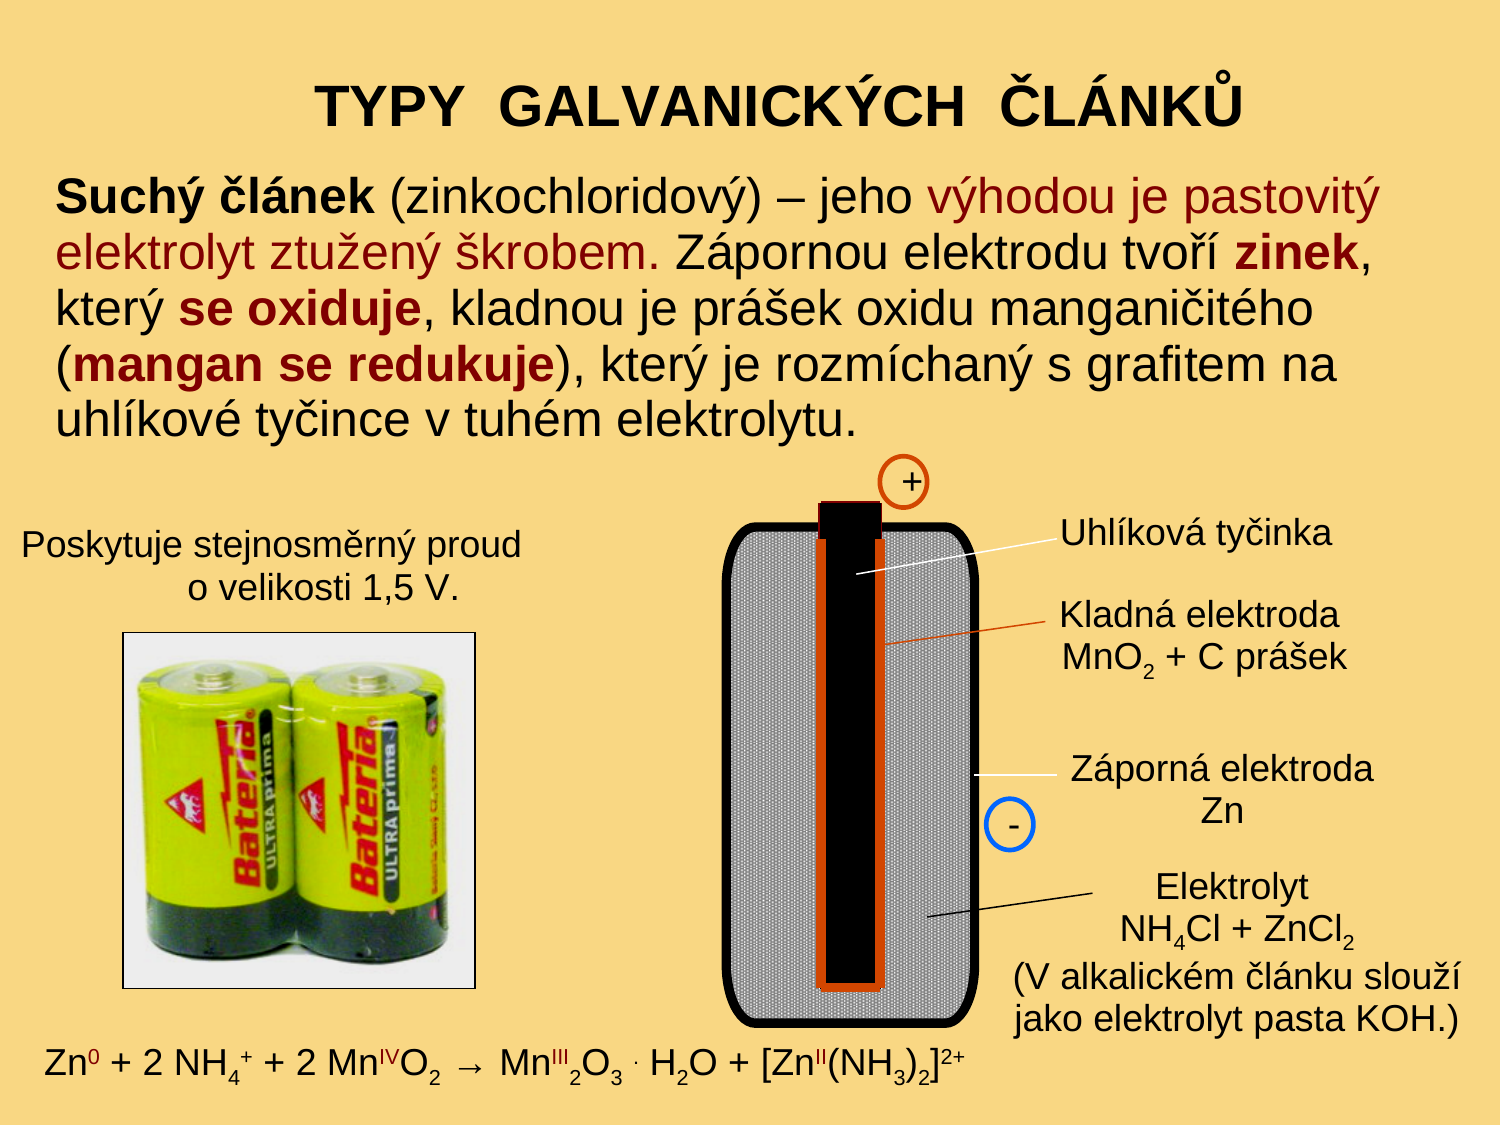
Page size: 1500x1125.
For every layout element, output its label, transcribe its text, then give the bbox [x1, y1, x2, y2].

text_box + [879, 456, 928, 508]
text_box Suchý článek (zinkochloridový) – jeho výhodou je pastovitý elektrolyt ztužený škrobem. Zápornou elektrodu tvoří zinek, který se oxiduje, kladnou je prášek oxidu manganičitého (mangan se redukuje), který je rozmíchaný s grafitem na uhlíkové tyčince v tuhém elektrolytu. [41, 160, 1471, 456]
text_box Uhlíková tyčinka [1045, 503, 1447, 561]
text_box Záporná elektroda Zn [1033, 739, 1412, 839]
text_box [726, 527, 975, 1024]
text_box Elektrolyt NH4Cl + ZnCl2 (V alkalickém článku slouží jako elektrolyt pasta KOH.) [974, 857, 1500, 1048]
text_box [820, 503, 880, 983]
text_box [885, 555, 975, 643]
text_box TYPY GALVANICKÝCH ČLÁNKŮ [147, 66, 1412, 147]
text_box Zn0 + 2 NH4+ + 2 MnIVO2 → MnIII2O3 . H2O + [ZnII(NH3)2]2+ [29, 1033, 1388, 1098]
text_box Poskytuje stejnosměrný proud o velikosti 1,5 V. [5, 516, 632, 616]
text_box [882, 527, 970, 568]
text_box - [986, 798, 1033, 851]
picture [123, 633, 475, 988]
text_box Kladná elektroda MnO2 + C prášek [997, 586, 1412, 692]
